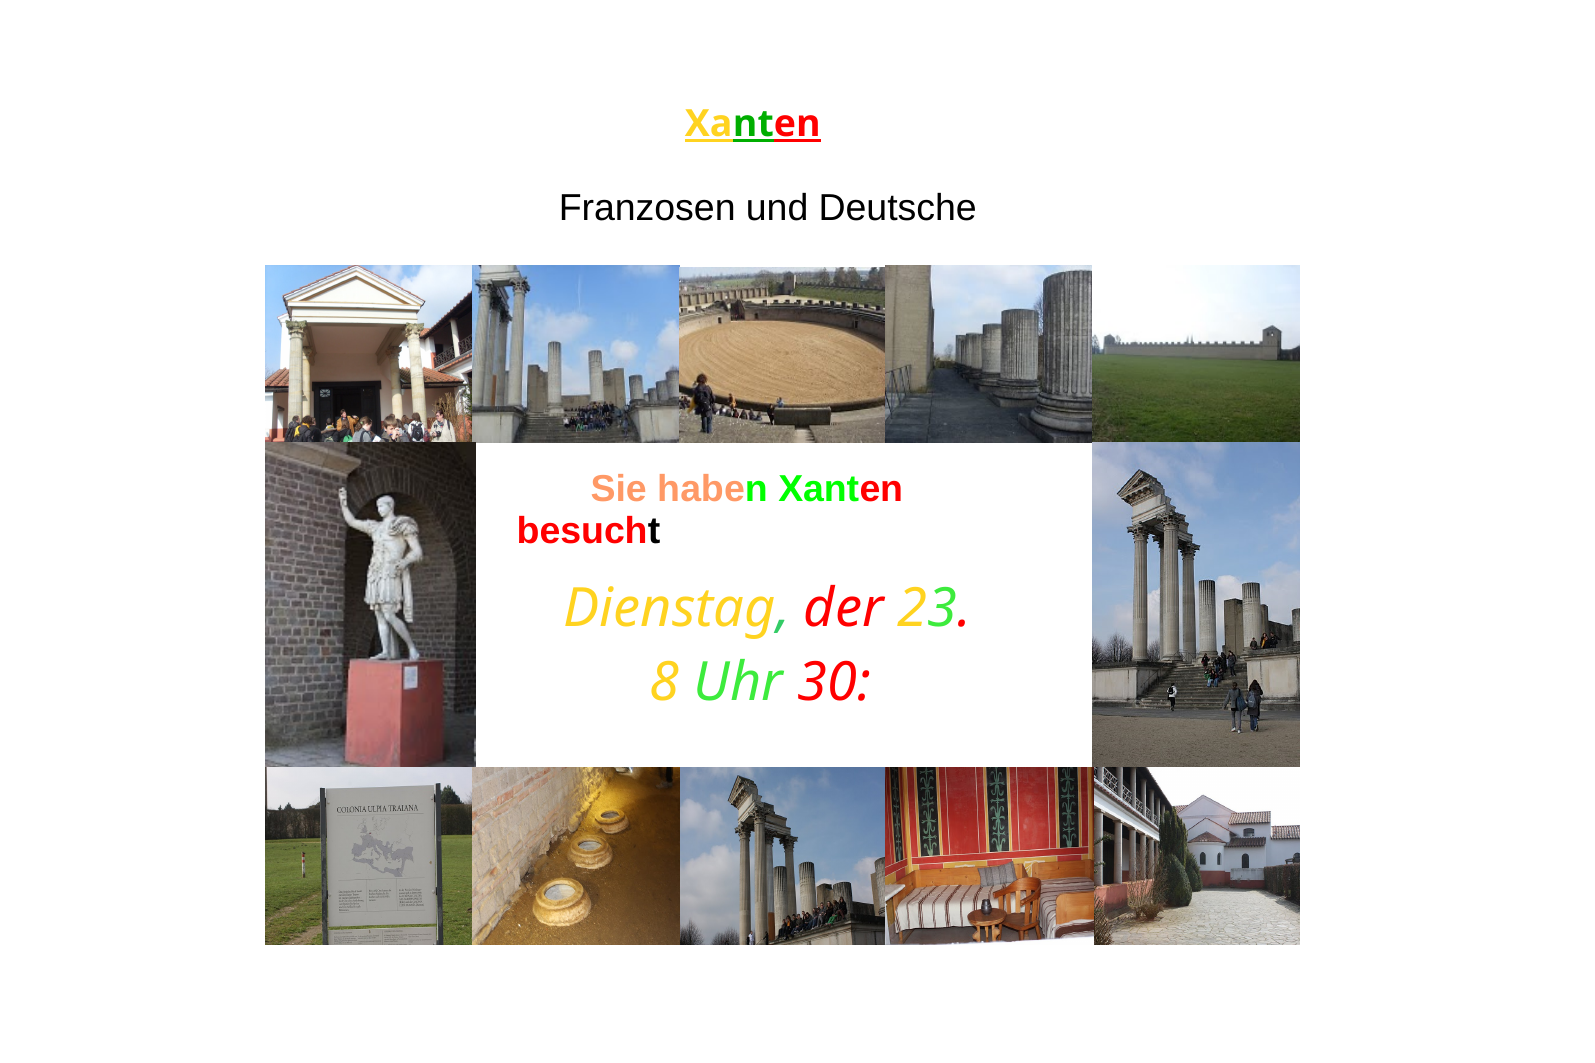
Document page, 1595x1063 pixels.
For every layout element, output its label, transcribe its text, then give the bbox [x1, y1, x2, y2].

picture [265, 265, 1300, 945]
text_box Sie haben Xanten besucht [501, 459, 1063, 562]
text_box Franzosen und Deutsche [354, 179, 1182, 237]
text_box Dienstag, der 23. 8 Uhr 30: [531, 562, 1004, 765]
text_box Xanten [295, 88, 1211, 148]
